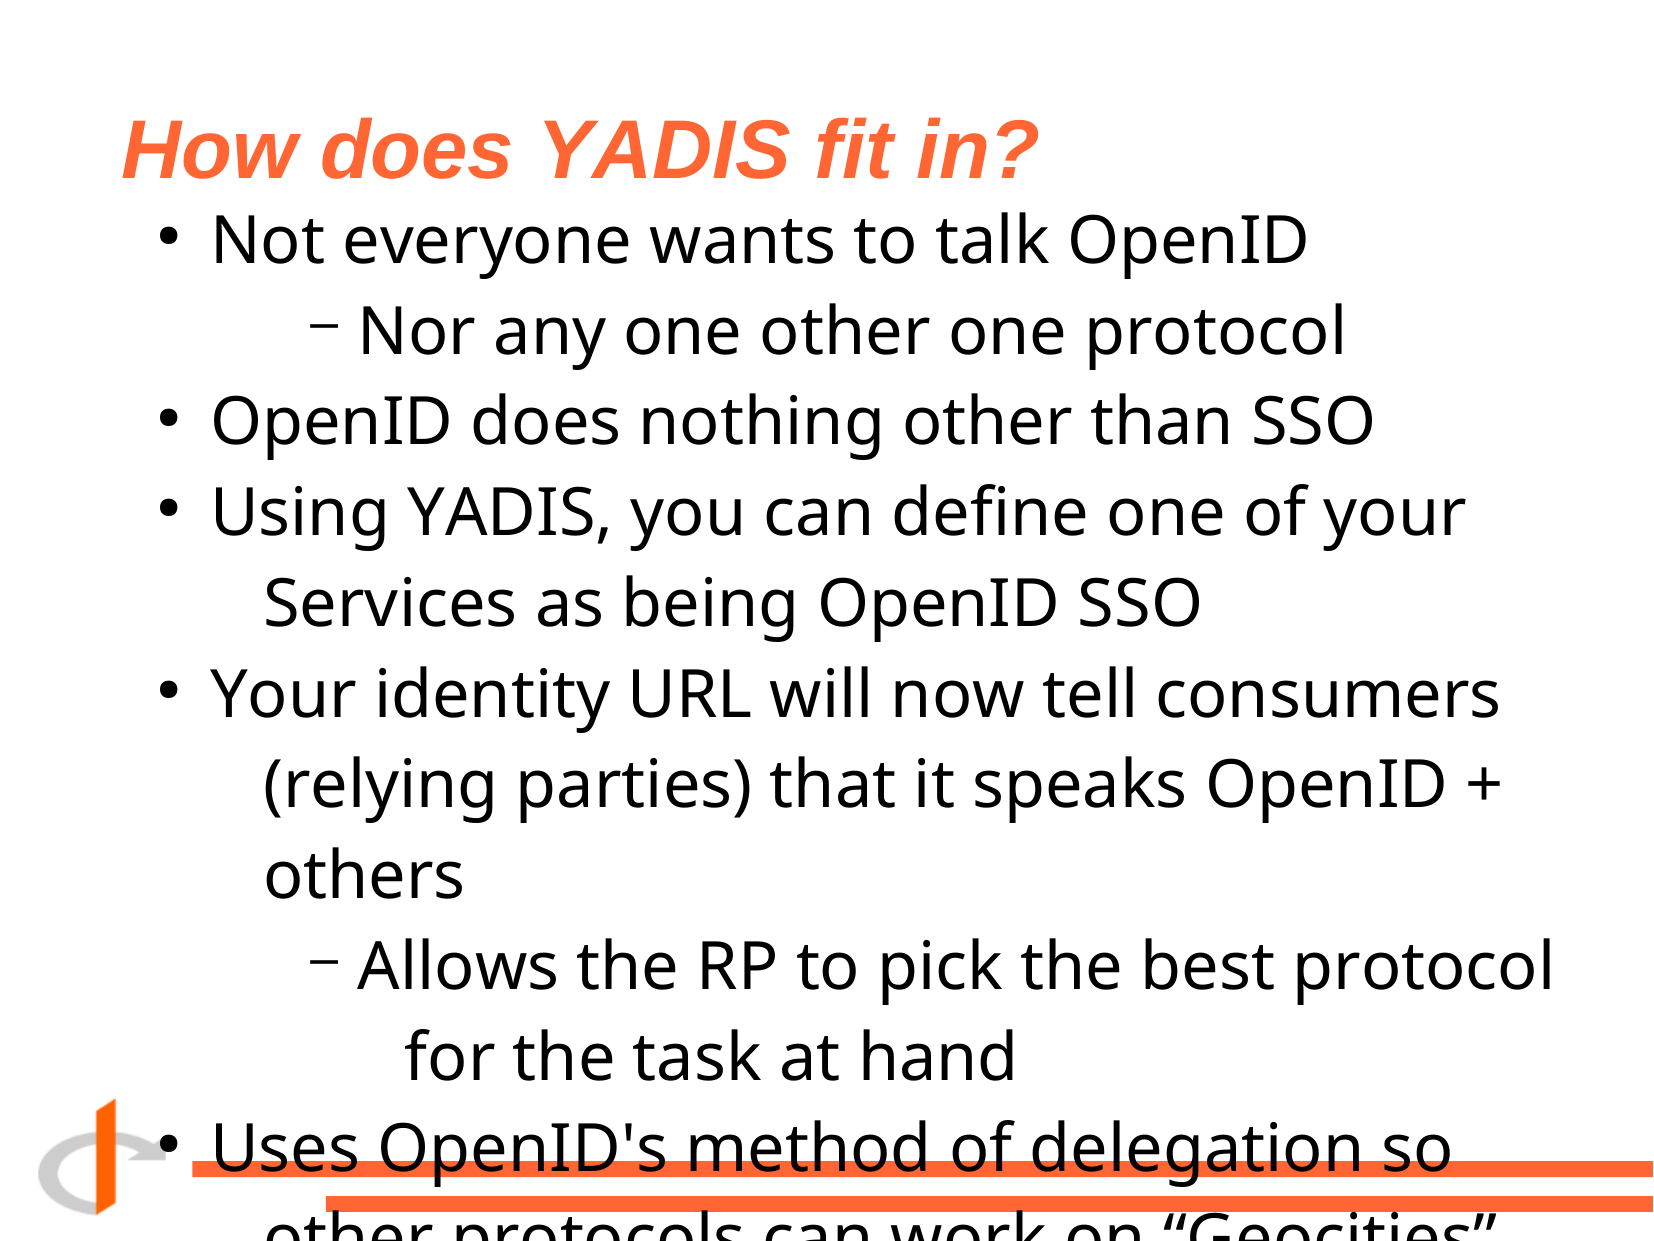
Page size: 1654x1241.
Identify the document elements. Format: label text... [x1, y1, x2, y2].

picture [33, 1090, 170, 1220]
list Not everyone wants to talk OpenID Nor any one other one protocol OpenID does nothing other than SSO Using YADIS, you can define one of your Services as being OpenID SSO Your identity URL will now tell consumers (relying parties) that it speaks OpenID + others Allows the RP to pick the best protocol for the task at hand Uses OpenID's method of delegation so other protocols can work on “Geocities” type hosting [121, 192, 1561, 1109]
title How does YADIS fit in? [121, 46, 1534, 192]
